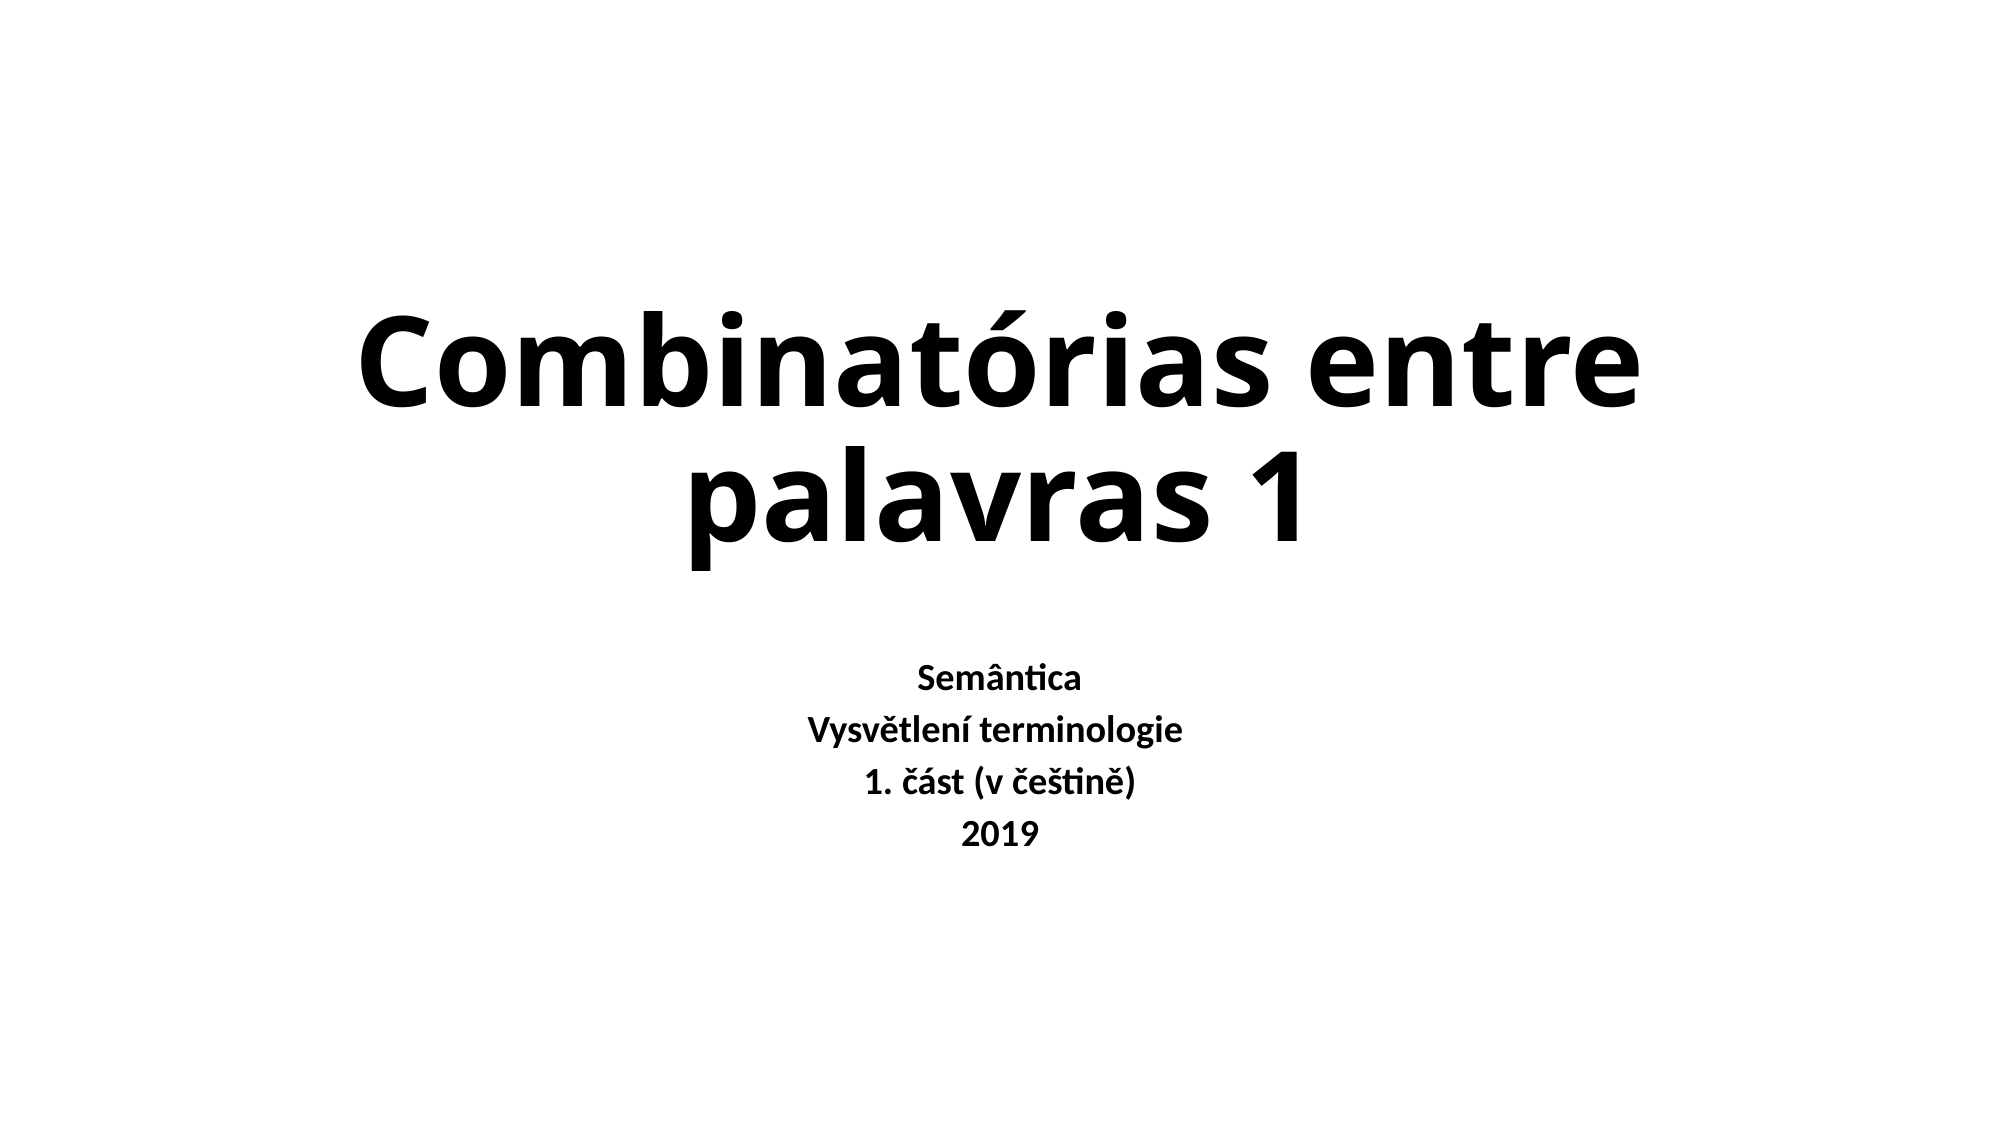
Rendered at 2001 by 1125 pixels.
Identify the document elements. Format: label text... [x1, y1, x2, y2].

title Combinatórias entre palavras 1 [249, 184, 1750, 576]
subtitle Semântica Vysvětlení terminologie 1. část (v češtině) 2019 [249, 590, 1750, 863]
